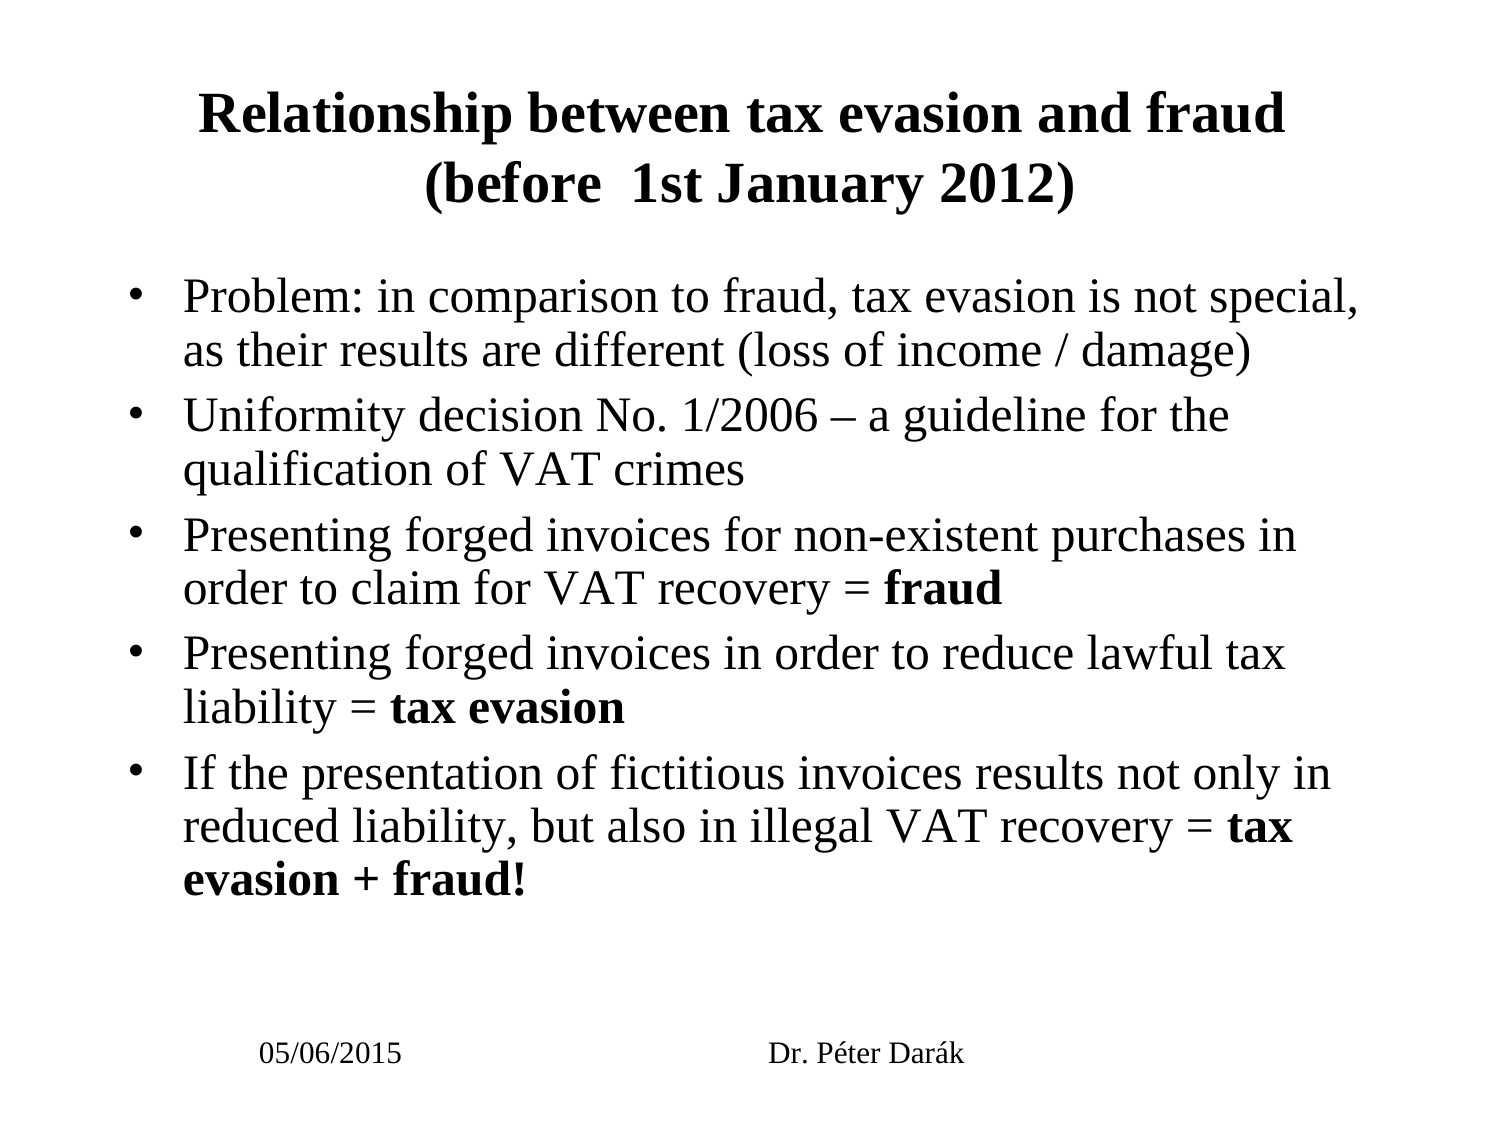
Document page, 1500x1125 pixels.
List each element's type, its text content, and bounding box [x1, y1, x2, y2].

list Problem: in comparison to fraud, tax evasion is not special, as their results are different (loss of income / damage) Uniformity decision No. 1/2006 – a guideline for the qualification of VAT crimes Presenting forged invoices for non-existent purchases in order to claim for VAT recovery = fraud Presenting forged invoices in order to reduce lawful tax liability = tax evasion If the presentation of fictitious invoices results not only in reduced liability, but also in illegal VAT recovery = tax evasion + fraud! [112, 262, 1388, 938]
title Relationship between tax evasion and fraud (before 1st January 2012) [112, 49, 1388, 238]
